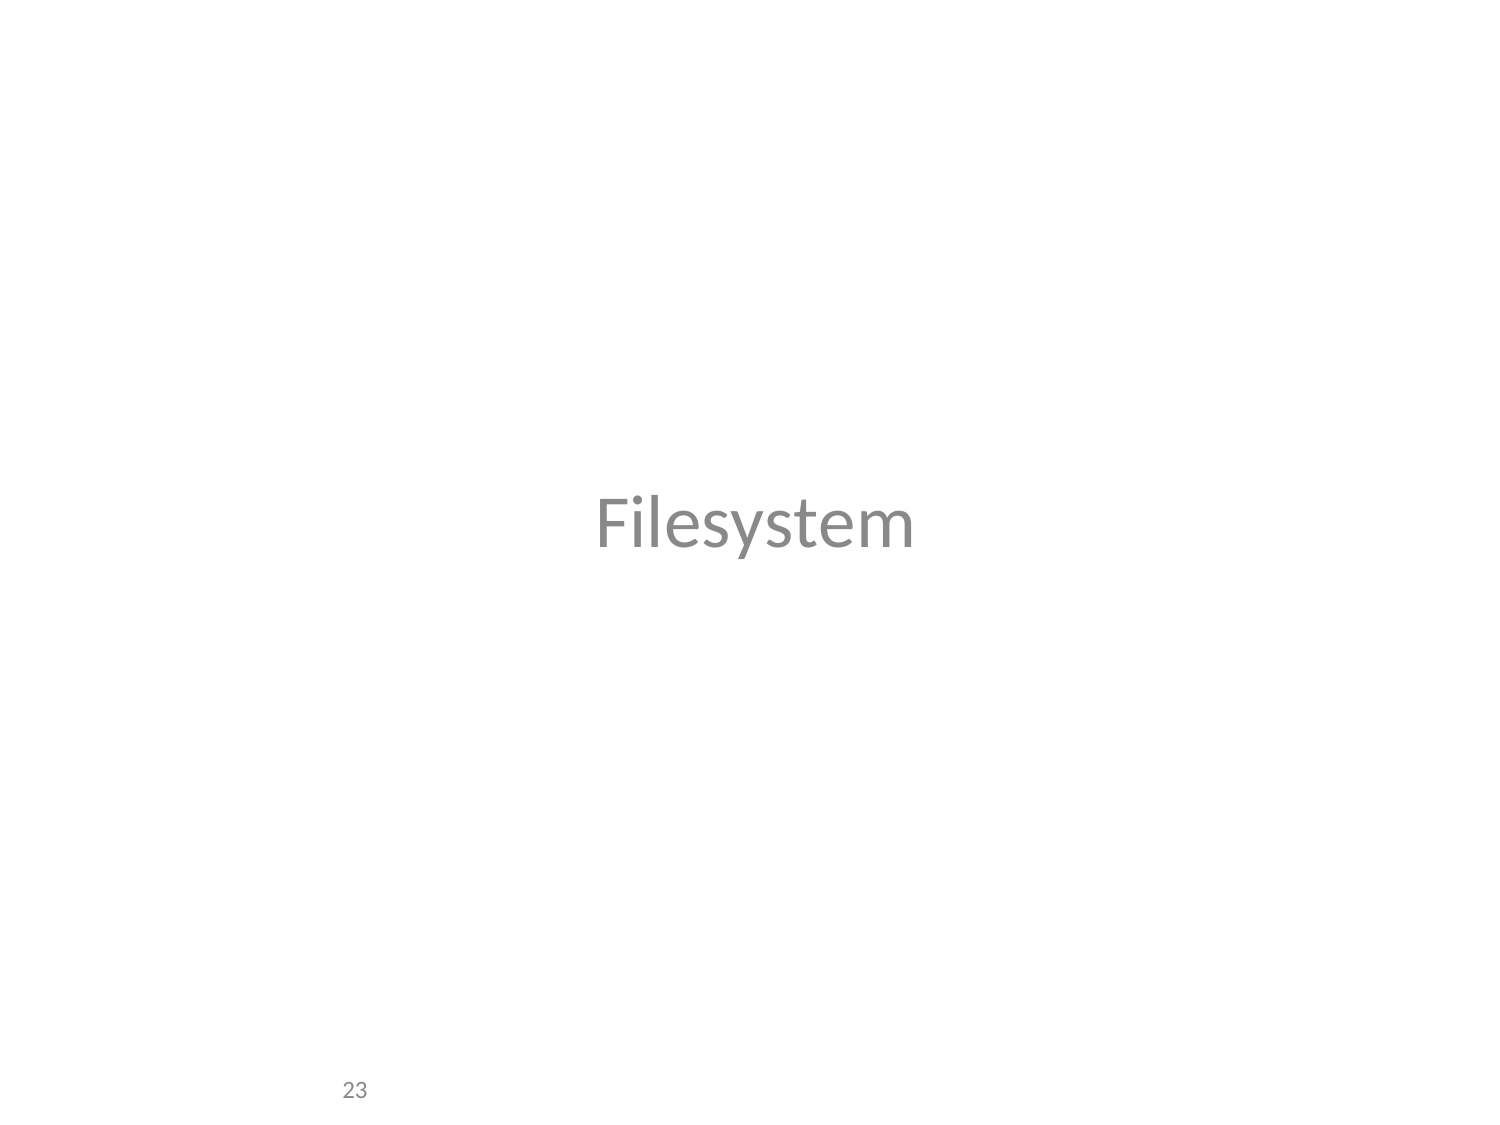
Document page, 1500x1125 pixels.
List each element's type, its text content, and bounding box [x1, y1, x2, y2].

text_box <number> [327, 1074, 1207, 1111]
text_box Filesystem [118, 439, 1394, 574]
